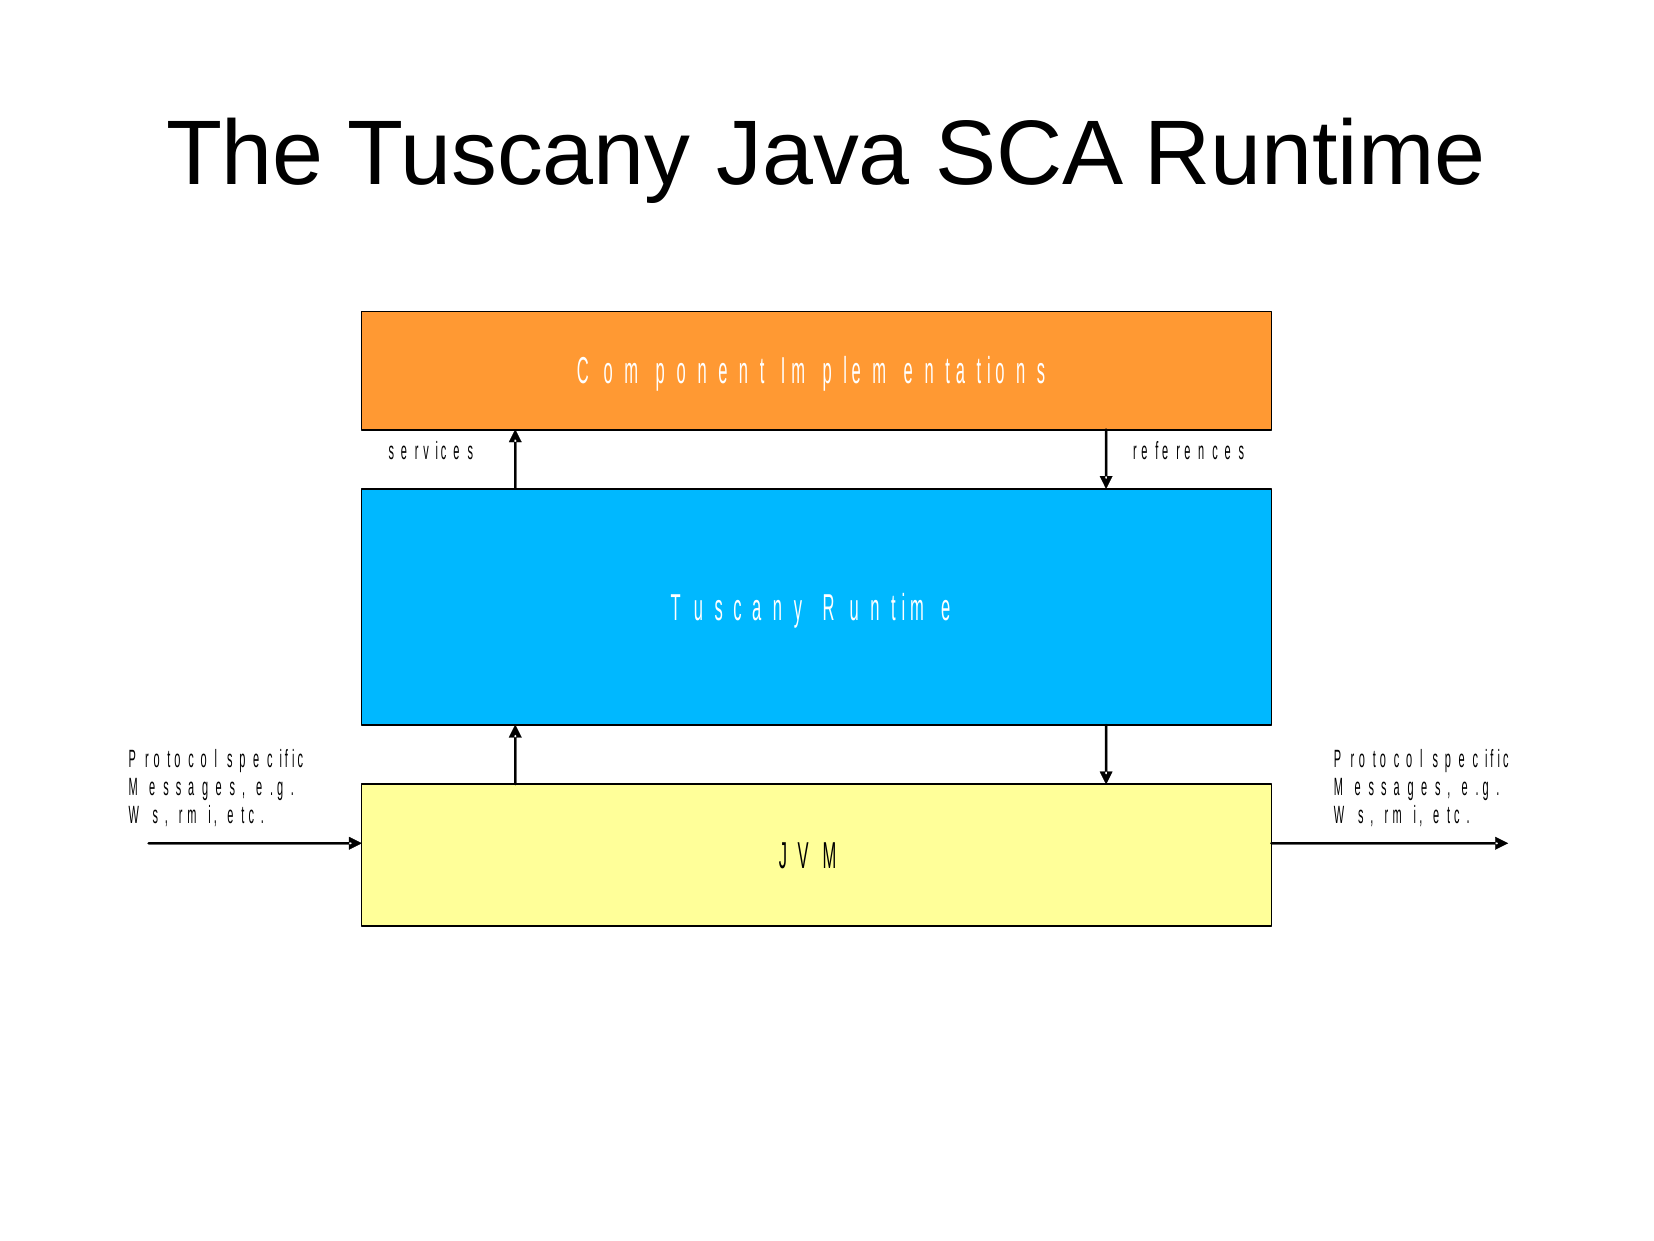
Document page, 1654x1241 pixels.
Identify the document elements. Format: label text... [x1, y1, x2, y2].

title The Tuscany Java SCA Runtime [82, 56, 1571, 250]
picture [113, 310, 1540, 930]
